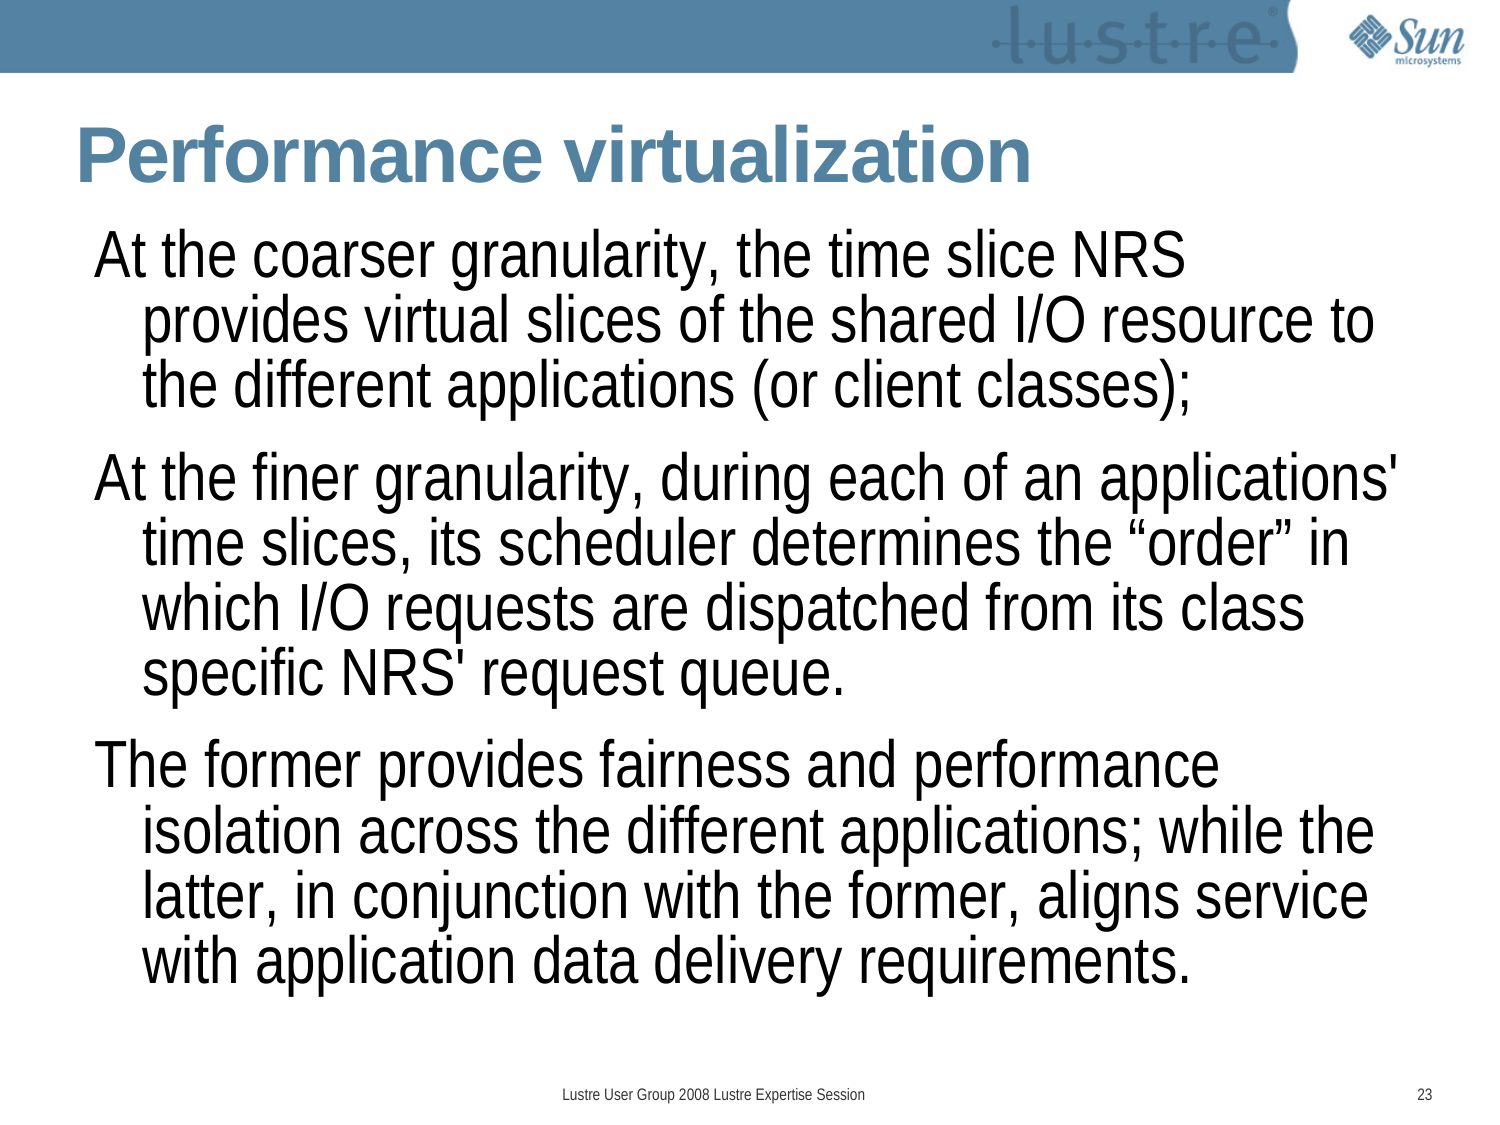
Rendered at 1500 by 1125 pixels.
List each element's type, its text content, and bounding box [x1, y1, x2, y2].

picture [0, 0, 1500, 91]
list At the coarser granularity, the time slice NRS provides virtual slices of the shared I/O resource to the different applications (or client classes); At the finer granularity, during each of an applications' time slices, its scheduler determines the “order” in which I/O requests are dispatched from its class specific NRS' request queue. The former provides fairness and performance isolation across the different applications; while the latter, in conjunction with the former, aligns service with application data delivery requirements. [75, 224, 1412, 996]
title Performance virtualization [75, 122, 1437, 227]
